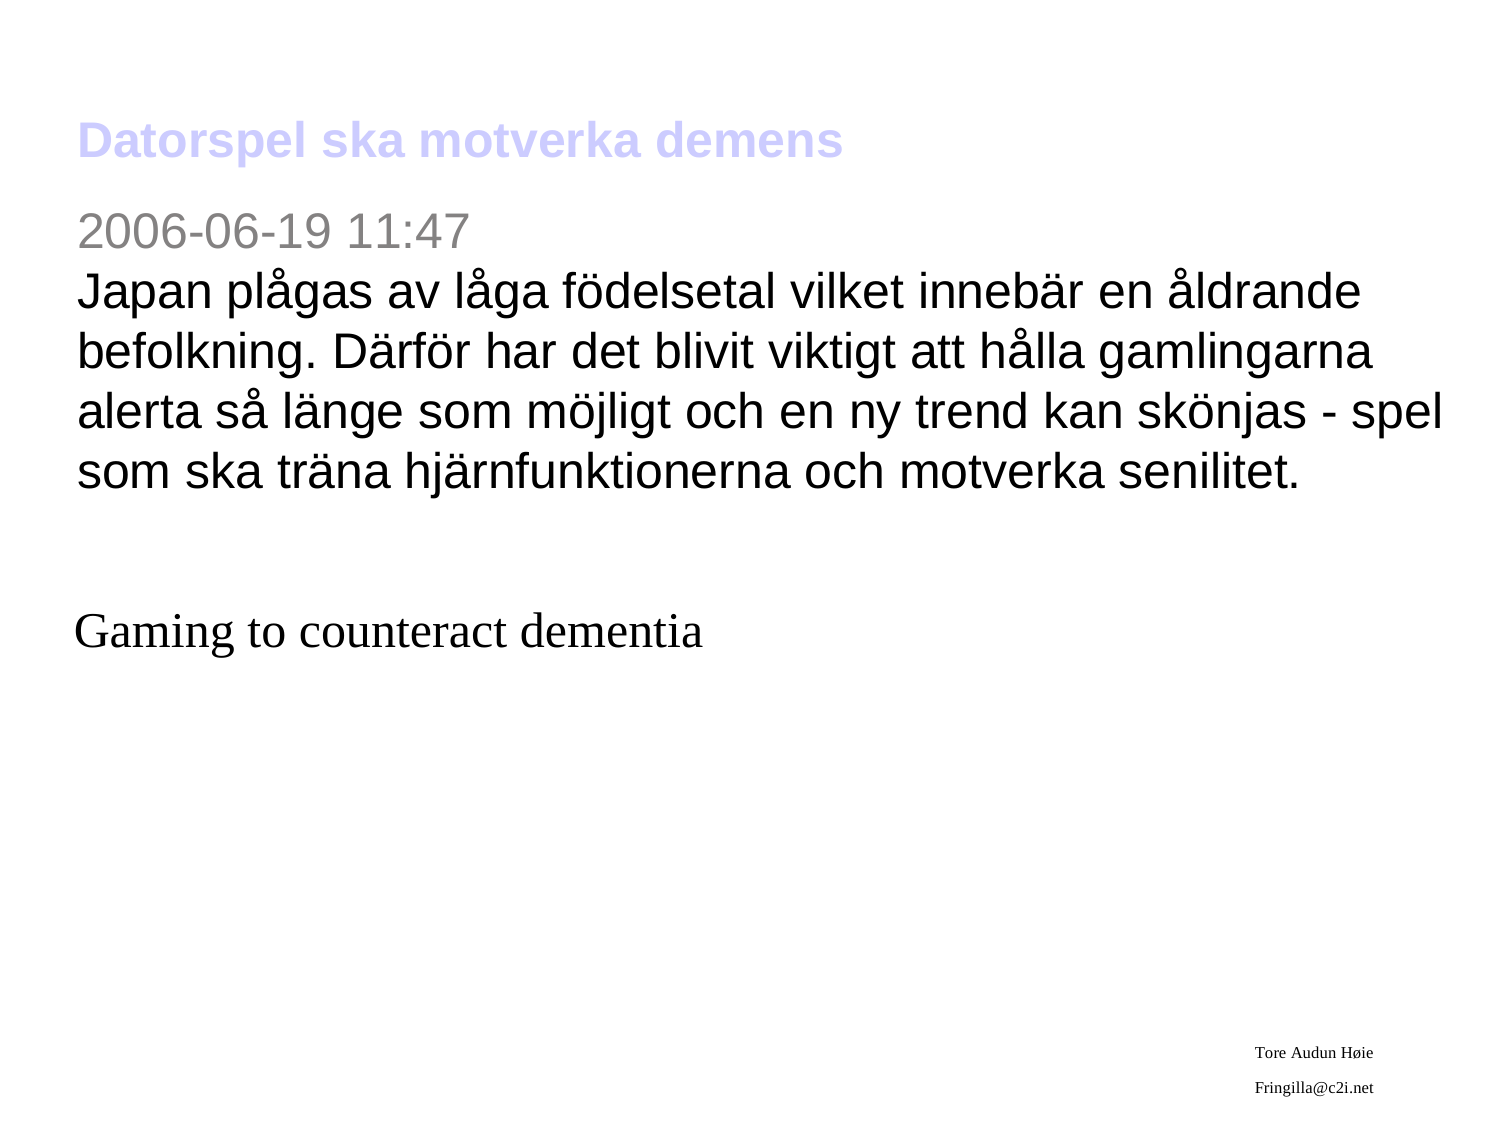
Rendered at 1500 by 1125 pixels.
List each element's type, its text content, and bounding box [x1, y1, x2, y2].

text_box Gaming to counteract dementia [59, 590, 1477, 666]
text_box Tore Audun Høie Fringilla@c2i.net [1240, 1034, 1500, 1106]
text_box Datorspel ska motverka demens 2006-06-19 11:47 Japan plågas av låga födelsetal vilket innebär en åldrande befolkning. Därför har det blivit viktigt att hålla gamlingarna alerta så länge som möjligt och en ny trend kan skönjas - spel som ska träna hjärnfunktionerna och motverka senilitet. [62, 99, 1463, 590]
